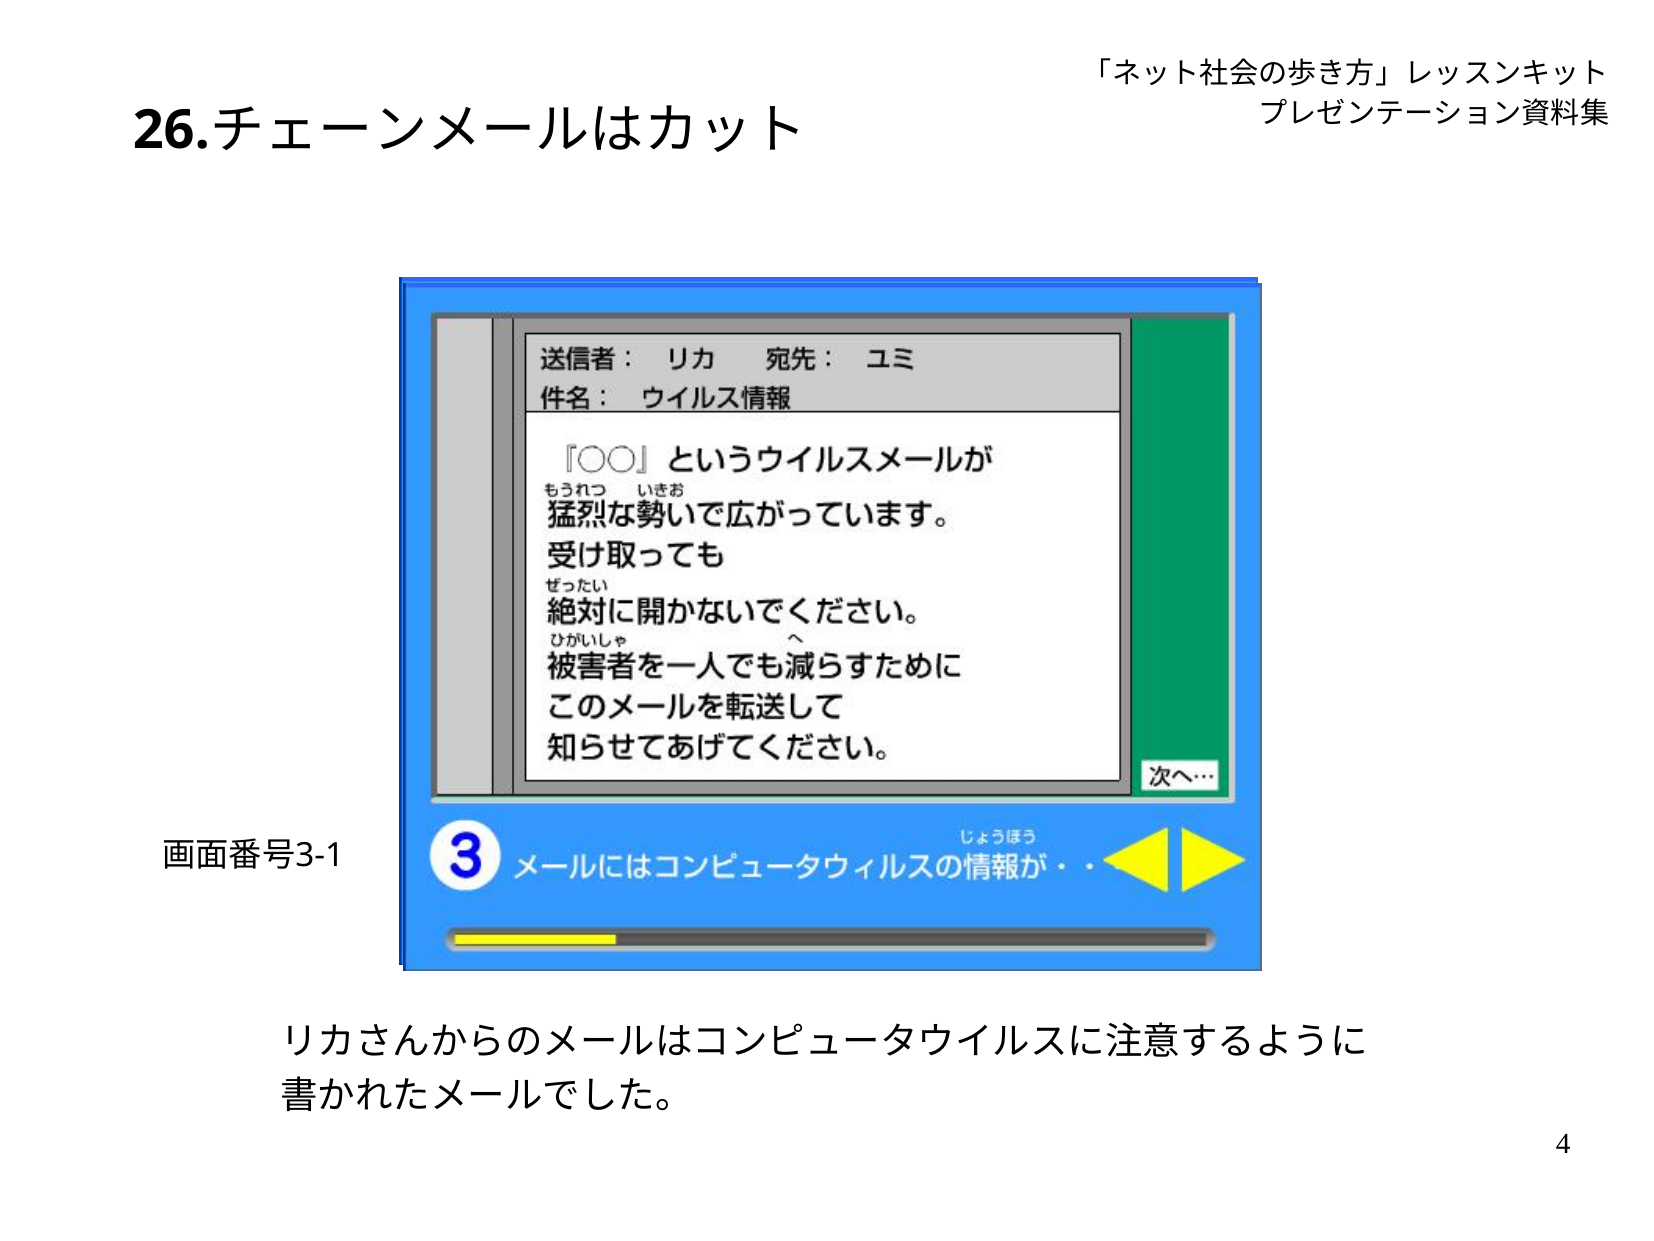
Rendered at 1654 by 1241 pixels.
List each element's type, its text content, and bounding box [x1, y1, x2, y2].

text_box 画面番号3-1 [147, 826, 384, 882]
picture [399, 277, 1262, 971]
text_box リカさんからのメールはコンピュータウイルスに注意するように 書かれたメールでした。 [265, 1003, 1447, 1128]
text_box 「ネット社会の歩き方」レッスンキット プレゼンテーション資料集 [1062, 44, 1625, 139]
text_box 26.チェーンメールはカット [118, 88, 1241, 169]
